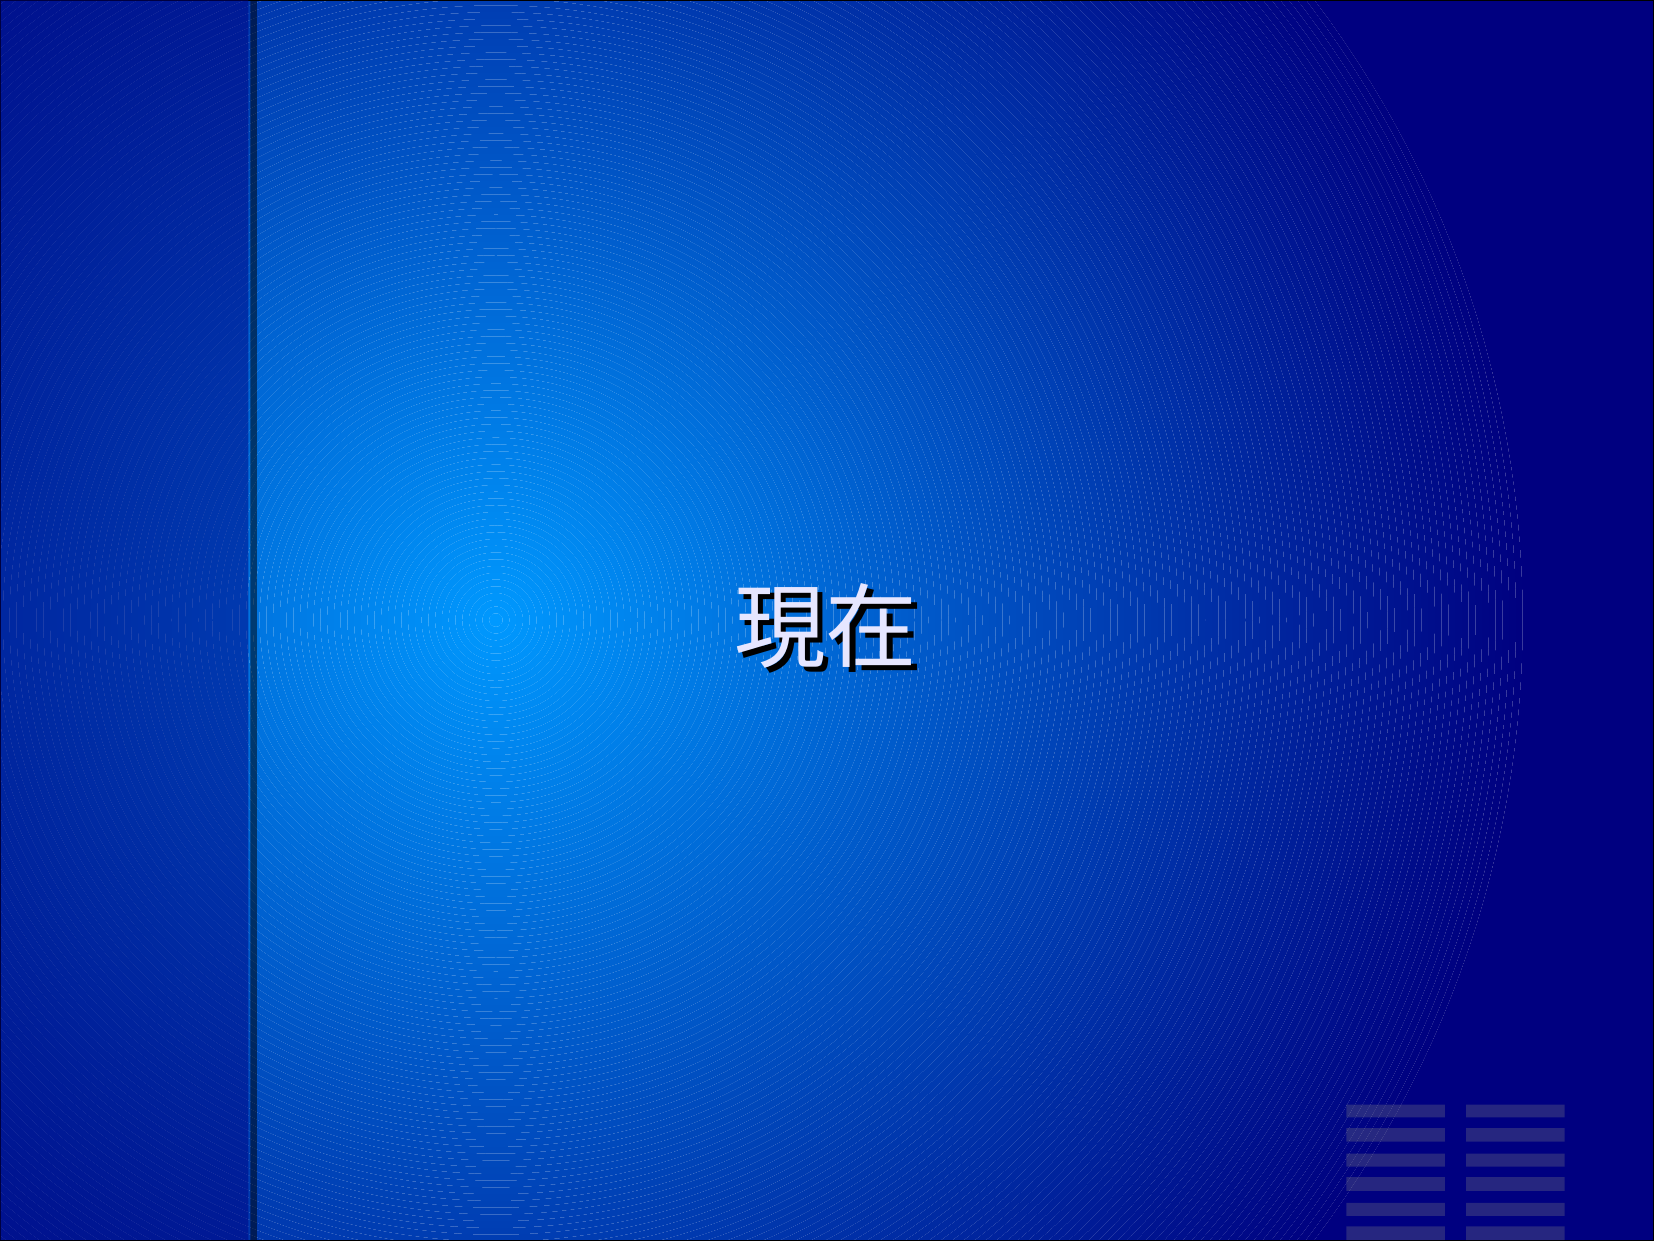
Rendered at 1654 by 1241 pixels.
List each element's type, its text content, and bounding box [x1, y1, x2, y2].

title 現在 [119, 516, 1533, 724]
